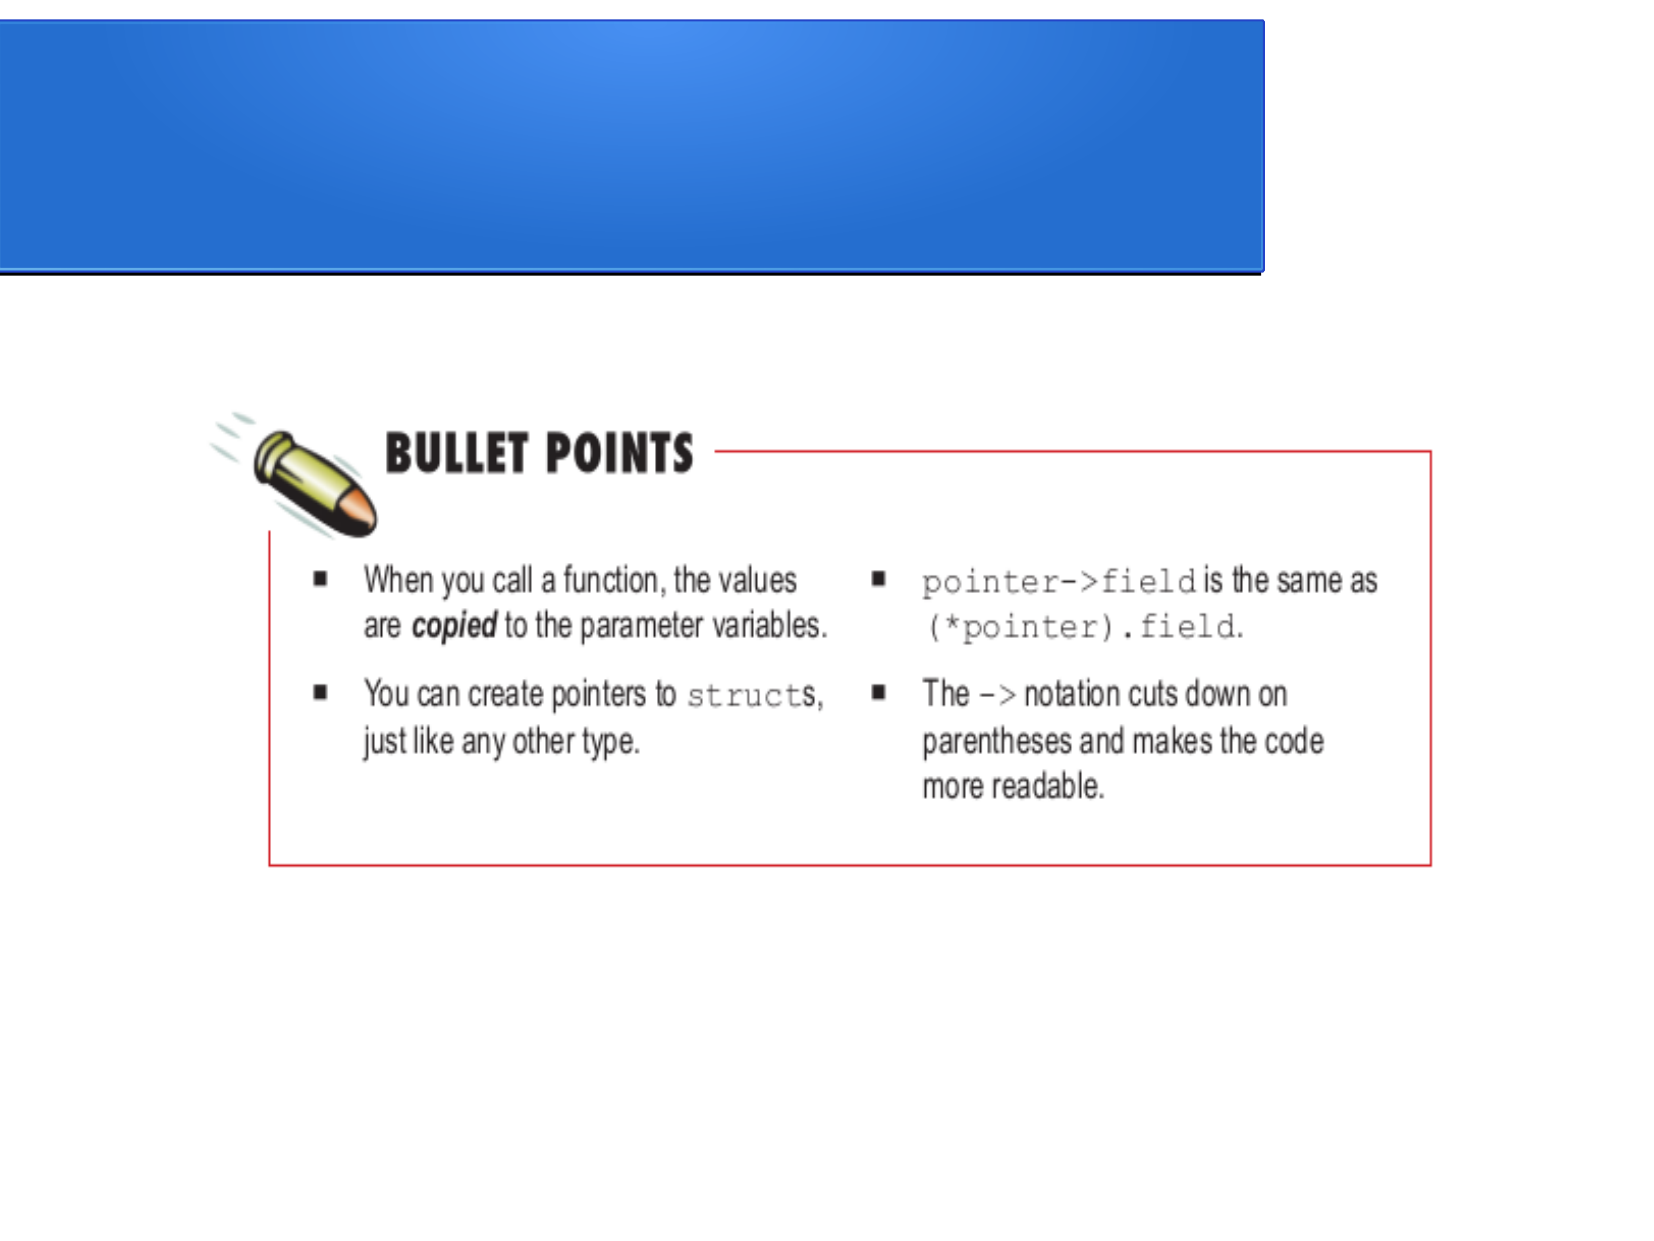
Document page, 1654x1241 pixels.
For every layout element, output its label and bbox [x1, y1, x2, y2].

picture [165, 342, 1571, 910]
